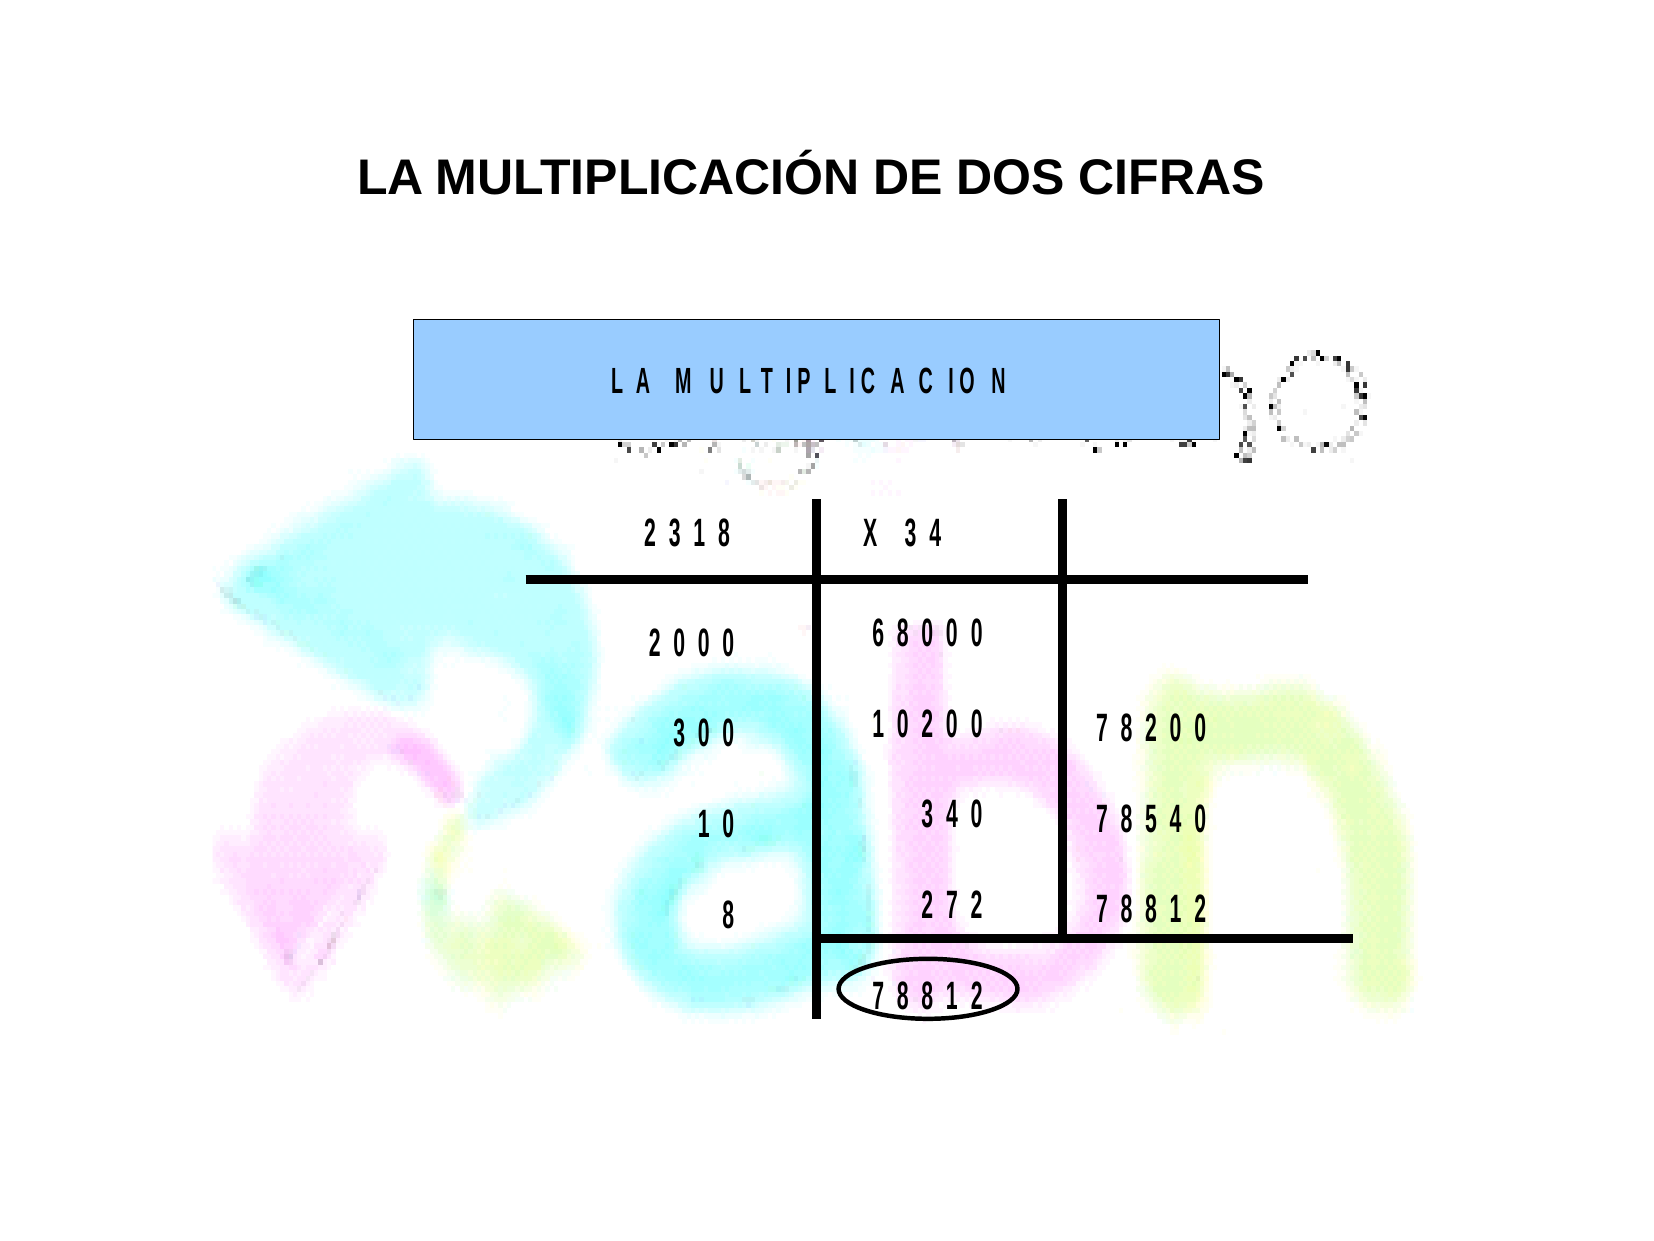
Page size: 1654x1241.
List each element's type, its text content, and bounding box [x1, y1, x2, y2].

picture [212, 259, 1465, 1099]
text_box LA MULTIPLICACIÓN DE DOS CIFRAS [342, 141, 1280, 214]
